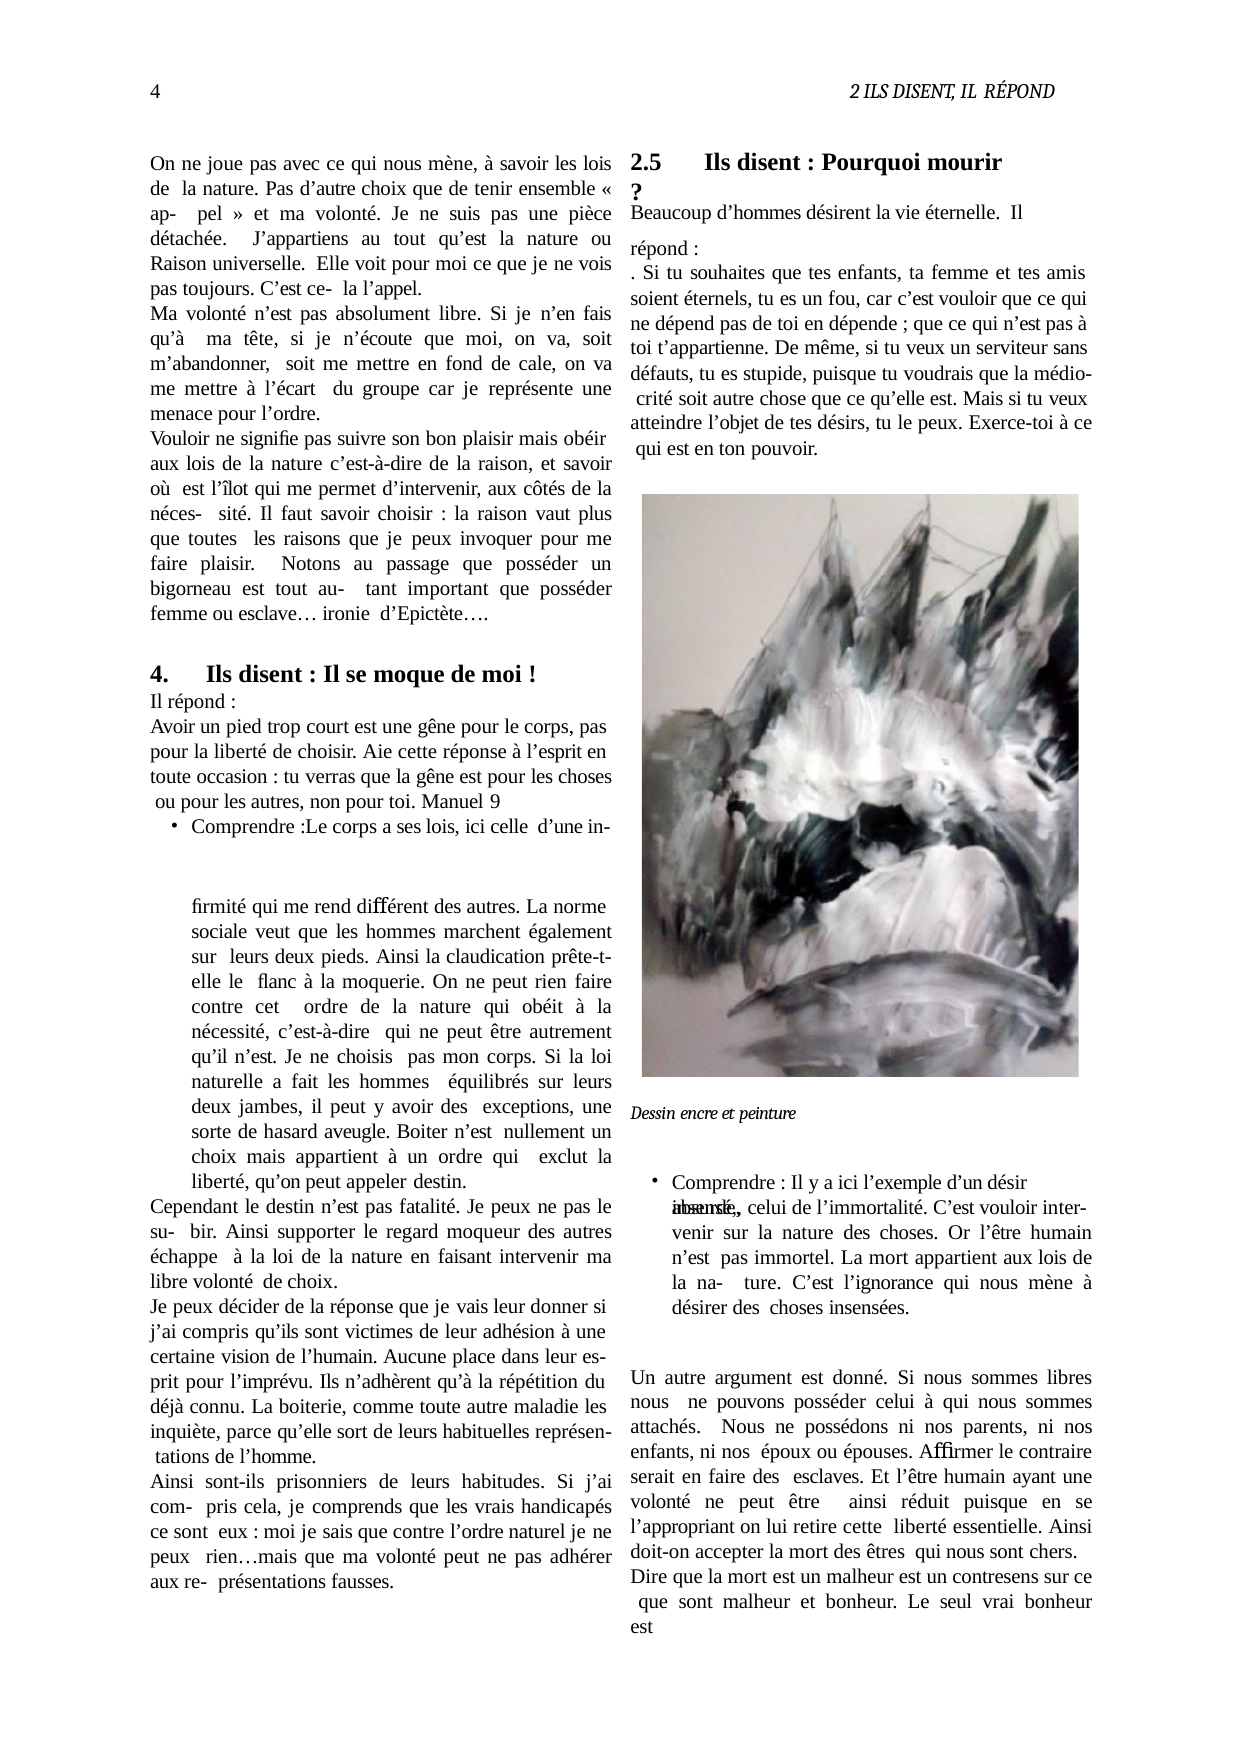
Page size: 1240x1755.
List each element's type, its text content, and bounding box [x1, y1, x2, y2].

text_box insensé,, celui de l’immortalité. C’est vouloir inter- venir sur la nature des choses. Or l’être humain n’est pas immortel. La mort appartient aux lois de la na- ture. C’est l’ignorance qui nous mène à désirer des choses insensées. Un autre argument est donné. Si nous sommes libres nous ne pouvons posséder celui à qui nous sommes attachés. Nous ne possédons ni nos parents, ni nos enfants, ni nos époux ou épouses. Aﬃrmer le contraire serait en faire des esclaves. Et l’être humain ayant une volonté ne peut être ainsi réduit puisque en se l’appropriant on lui retire cette liberté essentielle. Ainsi doit-on accepter la mort des êtres qui nous sont chers. Dire que la mort est un malheur est un contresens sur ce que sont malheur et bonheur. Le seul vrai bonheur est [628, 1191, 1093, 1635]
text_box Comprendre : Il y a ici l’exemple d’un désir absurde, [649, 1166, 1093, 1191]
text_box On ne joue pas avec ce qui nous mène, à savoir les lois de la nature. Pas d’autre choix que de tenir ensemble « ap- pel » et ma volonté. Je ne suis pas une pièce détachée. J’appartiens au tout qu’est la nature ou Raison universelle. Elle voit pour moi ce que je ne vois pas toujours. C’est ce- la l’appel. Ma volonté n’est pas absolument libre. Si je n’en fais qu’à ma tête, si je n’écoute que moi, on va, soit m’abandonner, soit me mettre en fond de cale, on va me mettre à l’écart du groupe car je représente une menace pour l’ordre. Vouloir ne signiﬁe pas suivre son bon plaisir mais obéir aux lois de la nature c’est-à-dire de la raison, et savoir où est l’îlot qui me permet d’intervenir, aux côtés de la néces- sité. Il faut savoir choisir : la raison vaut plus que toutes les raisons que je peux invoquer pour me faire plaisir. Notons au passage que posséder un bigorneau est tout au- tant important que posséder femme ou esclave… ironie d’Epictète…. [147, 147, 612, 645]
text_box 2.5 Ils disent : Pourquoi mourir ? [628, 143, 1003, 186]
text_box Beaucoup d’hommes désirent la vie éternelle. Il répond : . Si tu souhaites que tes enfants, ta femme et tes amis soient éternels, tu es un fou, car c’est vouloir que ce qui ne dépend pas de toi en dépende ; que ce qui n’est pas à toi t’appartienne. De même, si tu veux un serviteur sans défauts, tu es stupide, puisque tu voudrais que la médio- crité soit autre chose que ce qu’elle est. Mais si tu veux atteindre l’objet de tes désirs, tu le peux. Exerce-toi à ce qui est en ton pouvoir. [628, 186, 1093, 460]
text_box Dessin encre et peinture [628, 1099, 802, 1124]
text_box [641, 494, 1079, 1077]
text_box 2 ILS DISENT, IL RÉPOND [847, 75, 1093, 103]
text_box ﬁrmité qui me rend diﬀérent des autres. La norme sociale veut que les hommes marchent également sur leurs deux pieds. Ainsi la claudication prête-t-elle le ﬂanc à la moquerie. On ne peut rien faire contre cet ordre de la nature qui obéit à la nécessité, c’est-à-dire qui ne peut être autrement qu’il n’est. Je ne choisis pas mon corps. Si la loi naturelle a fait les hommes équilibrés sur leurs deux jambes, il peut y avoir des exceptions, une sorte de hasard aveugle. Boiter n’est nullement un choix mais appartient à un ordre qui exclut la liberté, qu’on peut appeler destin. Cependant le destin n’est pas fatalité. Je peux ne pas le su- bir. Ainsi supporter le regard moqueur des autres échappe à la loi de la nature en faisant intervenir ma libre volonté de choix. Je peux décider de la réponse que je vais leur donner si j’ai compris qu’ils sont victimes de leur adhésion à une certaine vision de l’humain. Aucune place dans leur es- prit pour l’imprévu. Ils n’adhèrent qu’à la répétition du déjà connu. La boiterie, comme toute autre maladie les inquiète, parce qu’elle sort de leurs habituelles représen- tations de l’homme. Ainsi sont-ils prisonniers de leurs habitudes. Si j’ai com- pris cela, je comprends que les vrais handicapés ce sont eux : moi je sais que contre l’ordre naturel je ne peux rien…mais que ma volonté peut ne pas adhérer aux re- présentations fausses. [147, 891, 612, 1633]
text_box Ils disent : Il se moque de moi ! Il répond : Avoir un pied trop court est une gêne pour le corps, pas pour la liberté de choisir. Aie cette réponse à l’esprit en toute occasion : tu verras que la gêne est pour les choses ou pour les autres, non pour toi. Manuel 9 Comprendre :Le corps a ses lois, ici celle d’une in- [147, 655, 612, 891]
text_box 4 [147, 75, 163, 103]
